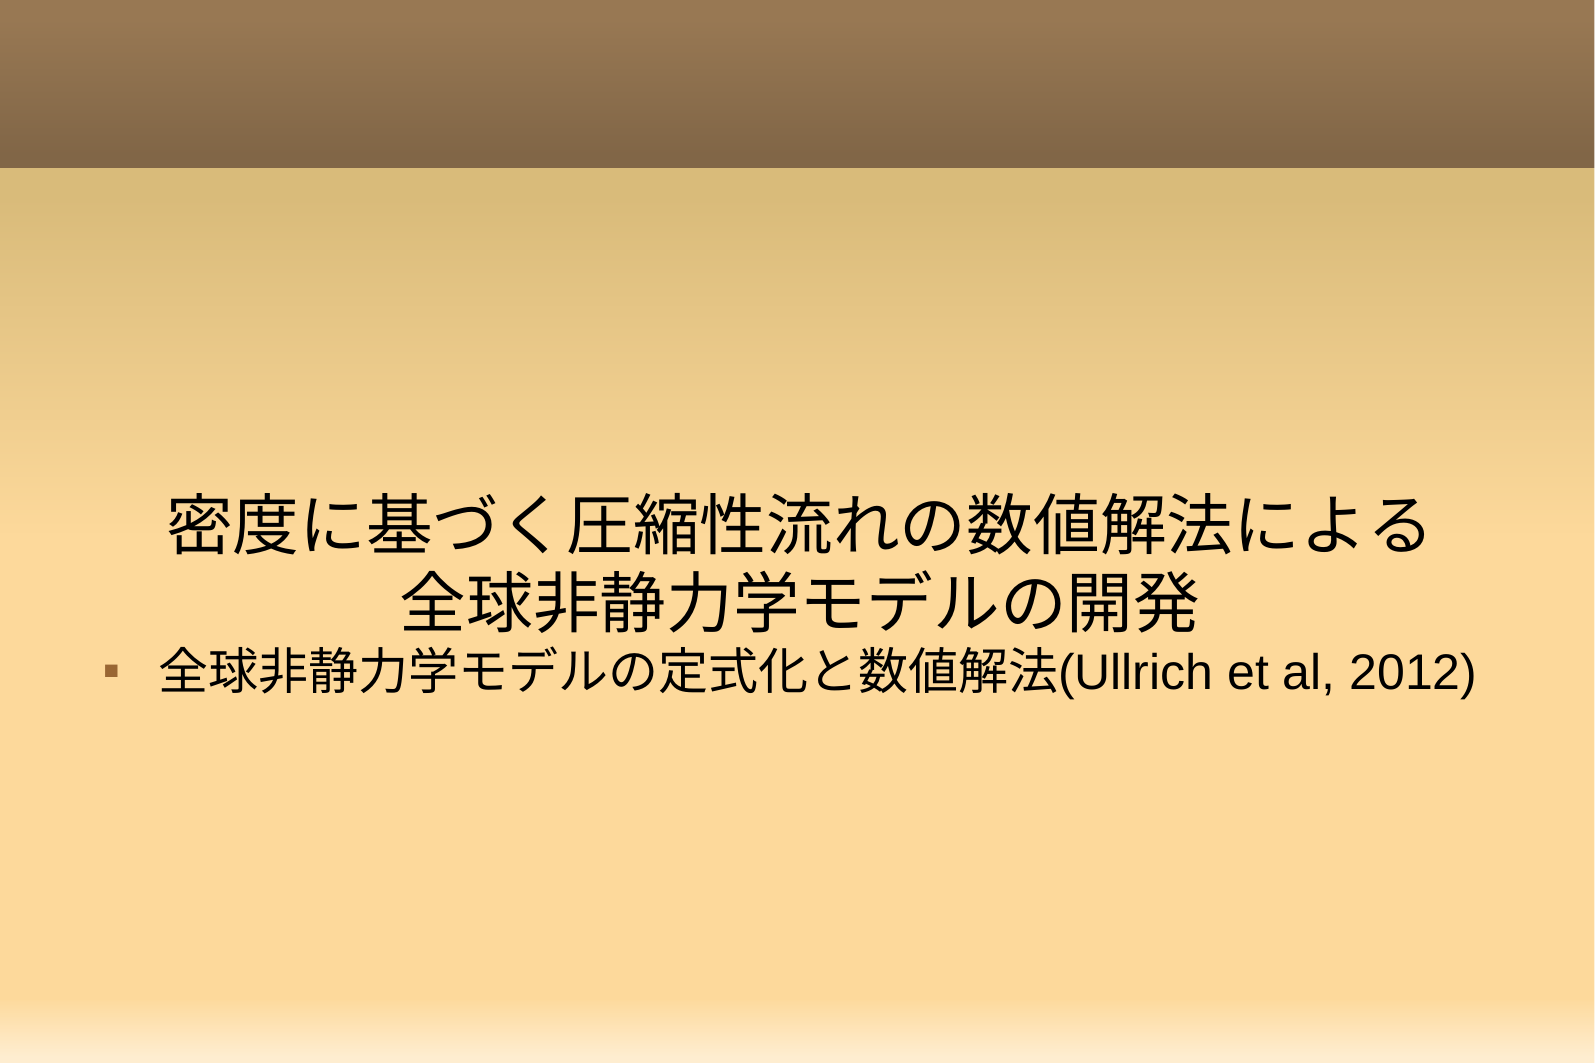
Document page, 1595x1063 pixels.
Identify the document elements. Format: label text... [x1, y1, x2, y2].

picture [0, 0, 1595, 1063]
subtitle 密度に基づく圧縮性流れの数値解法による 全球非静力学モデルの開発 全球非静力学モデルの定式化と数値解法(Ullrich et al, 2012) [82, 243, 1518, 945]
